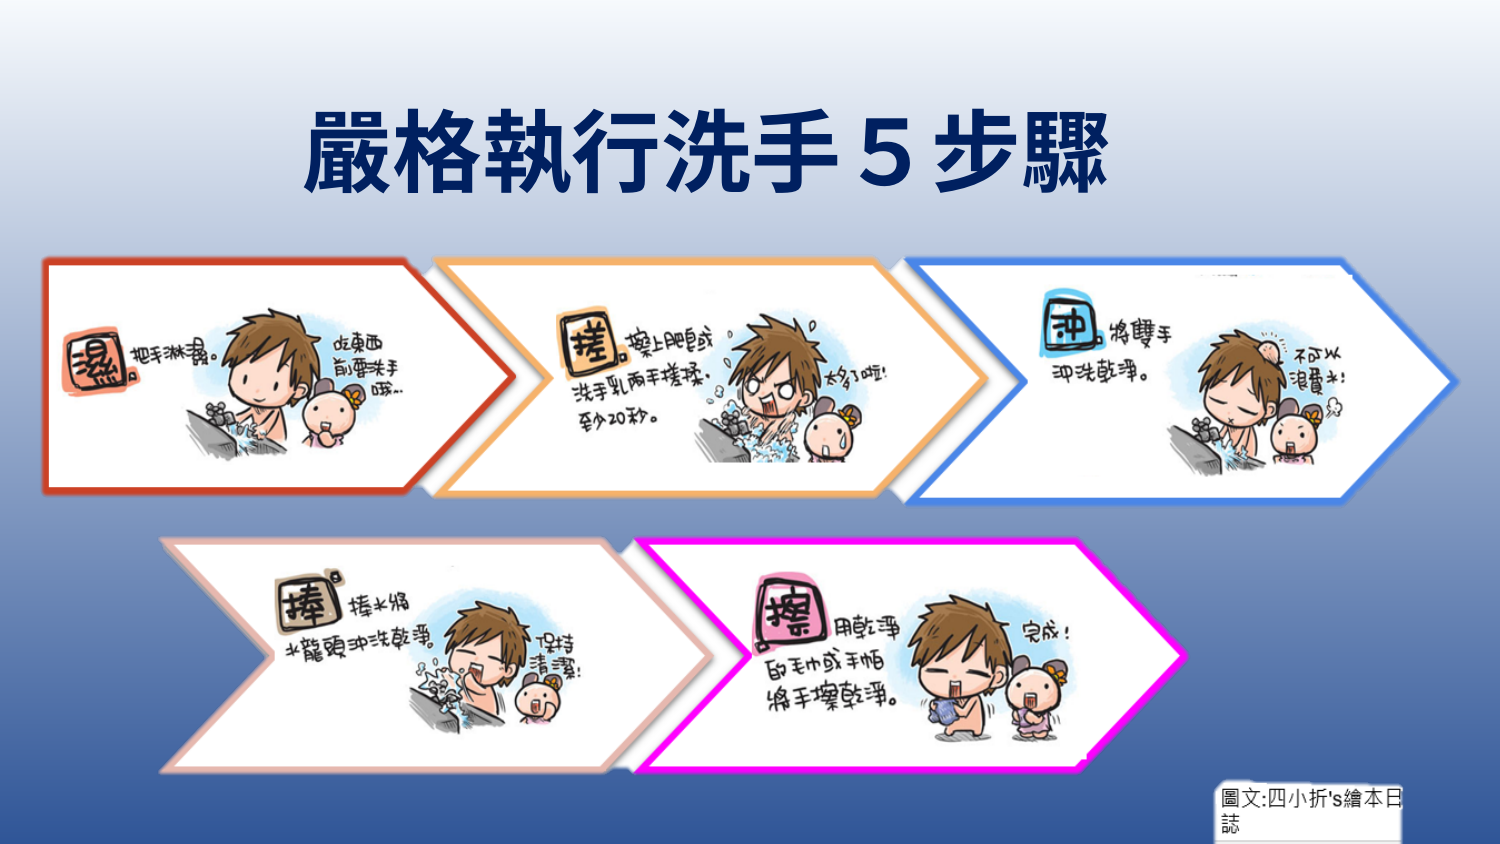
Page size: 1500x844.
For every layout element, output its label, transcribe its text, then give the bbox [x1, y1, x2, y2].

picture [0, 206, 1486, 844]
text_box 嚴格執行洗手５步驟 [129, 80, 1286, 220]
